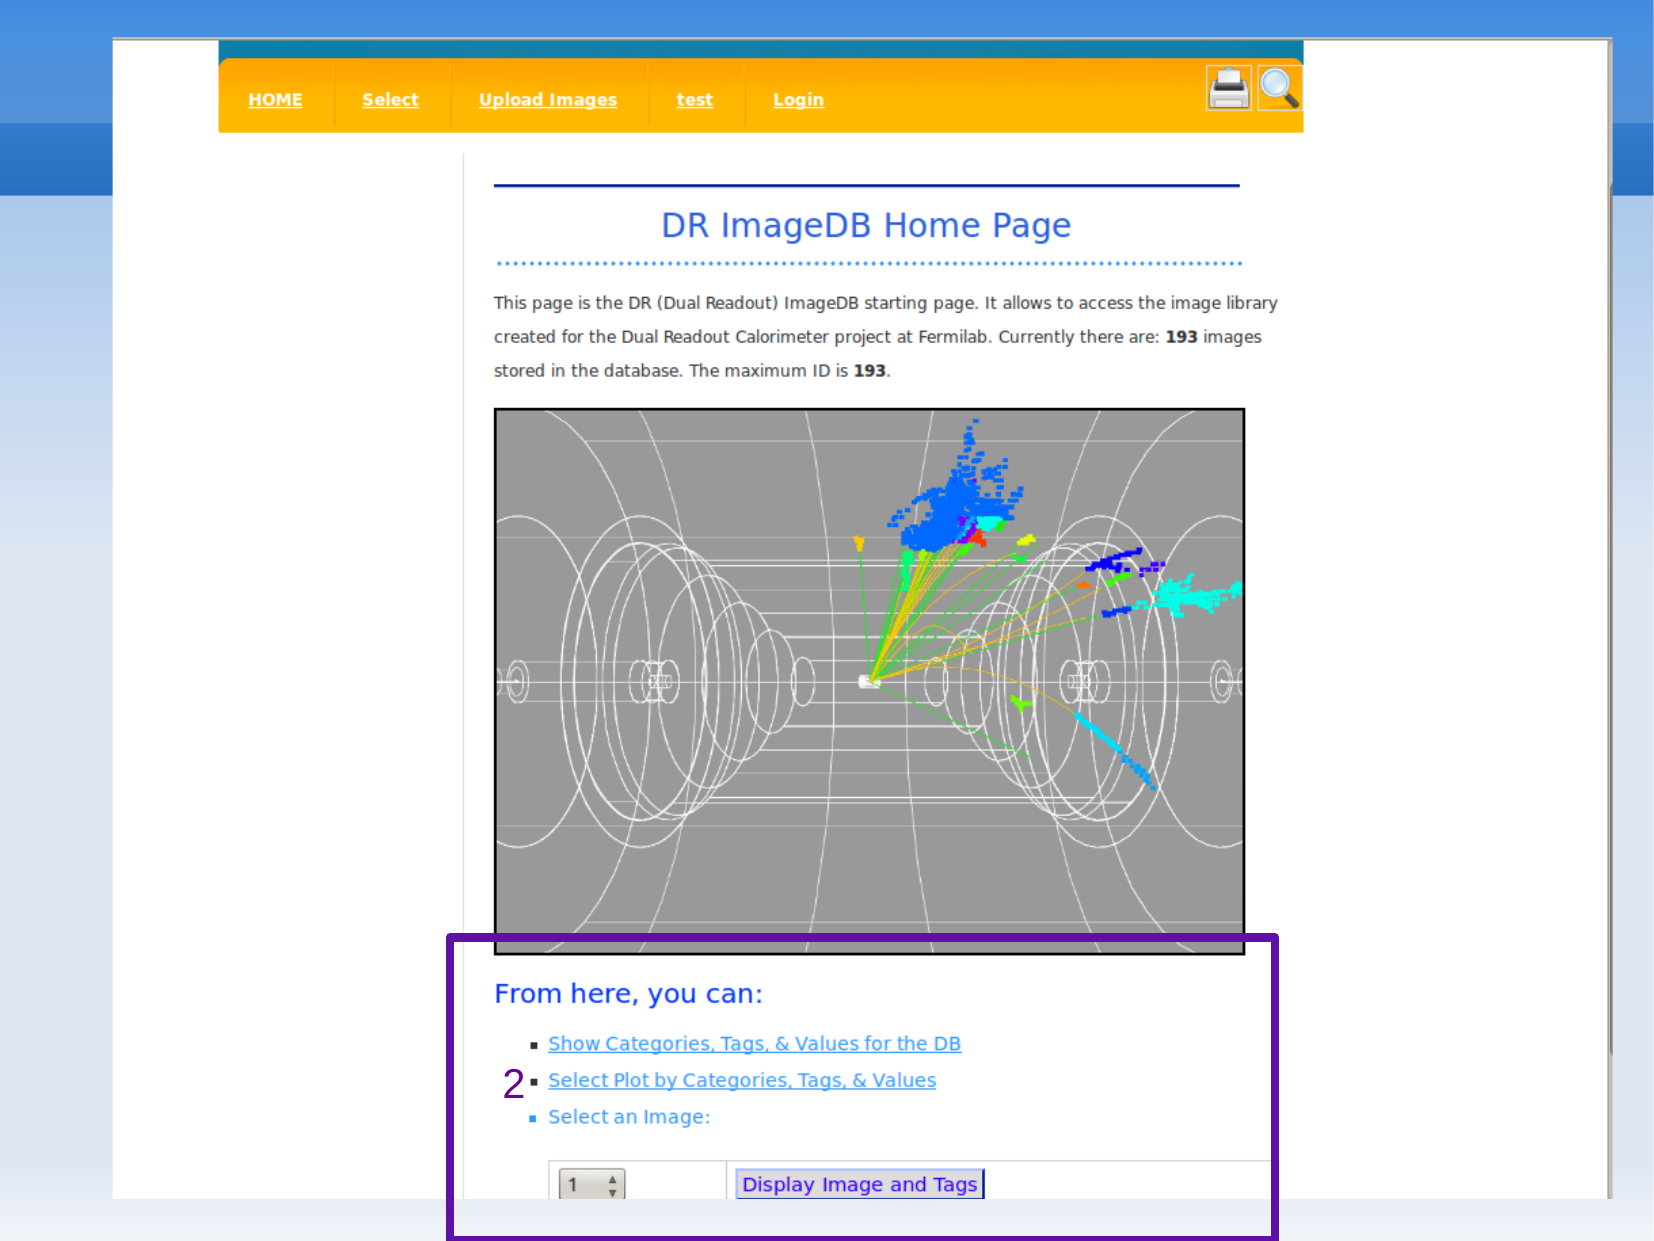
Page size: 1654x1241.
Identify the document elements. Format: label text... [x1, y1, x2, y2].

text_box 2 [487, 1053, 563, 1116]
picture [0, 0, 1654, 1241]
picture [454, 942, 1271, 1236]
